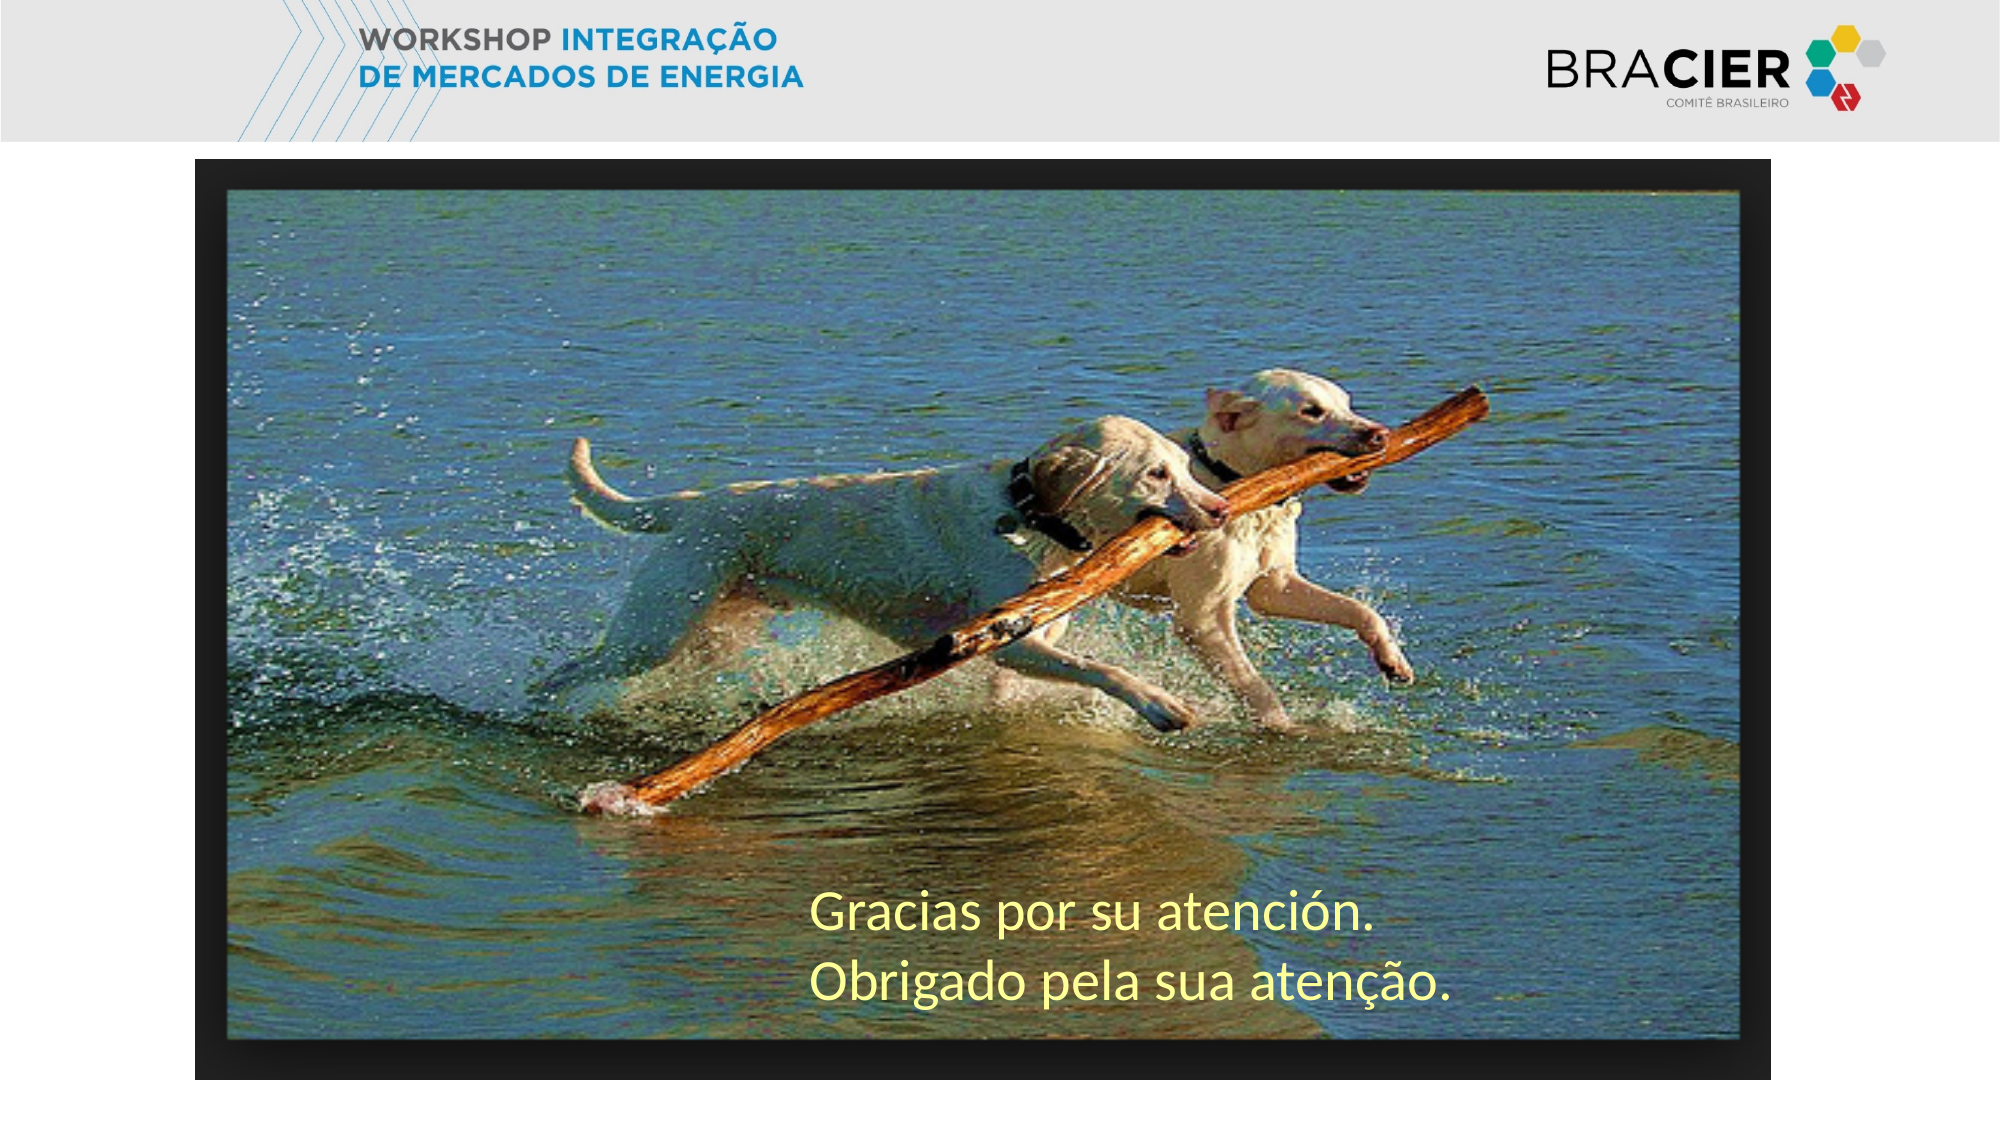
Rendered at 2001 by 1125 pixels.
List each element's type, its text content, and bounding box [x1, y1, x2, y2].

picture [0, 0, 2000, 142]
title Gracias por su atención. Obrigado pela sua atenção. [795, 879, 1621, 1006]
picture [195, 159, 1771, 1081]
